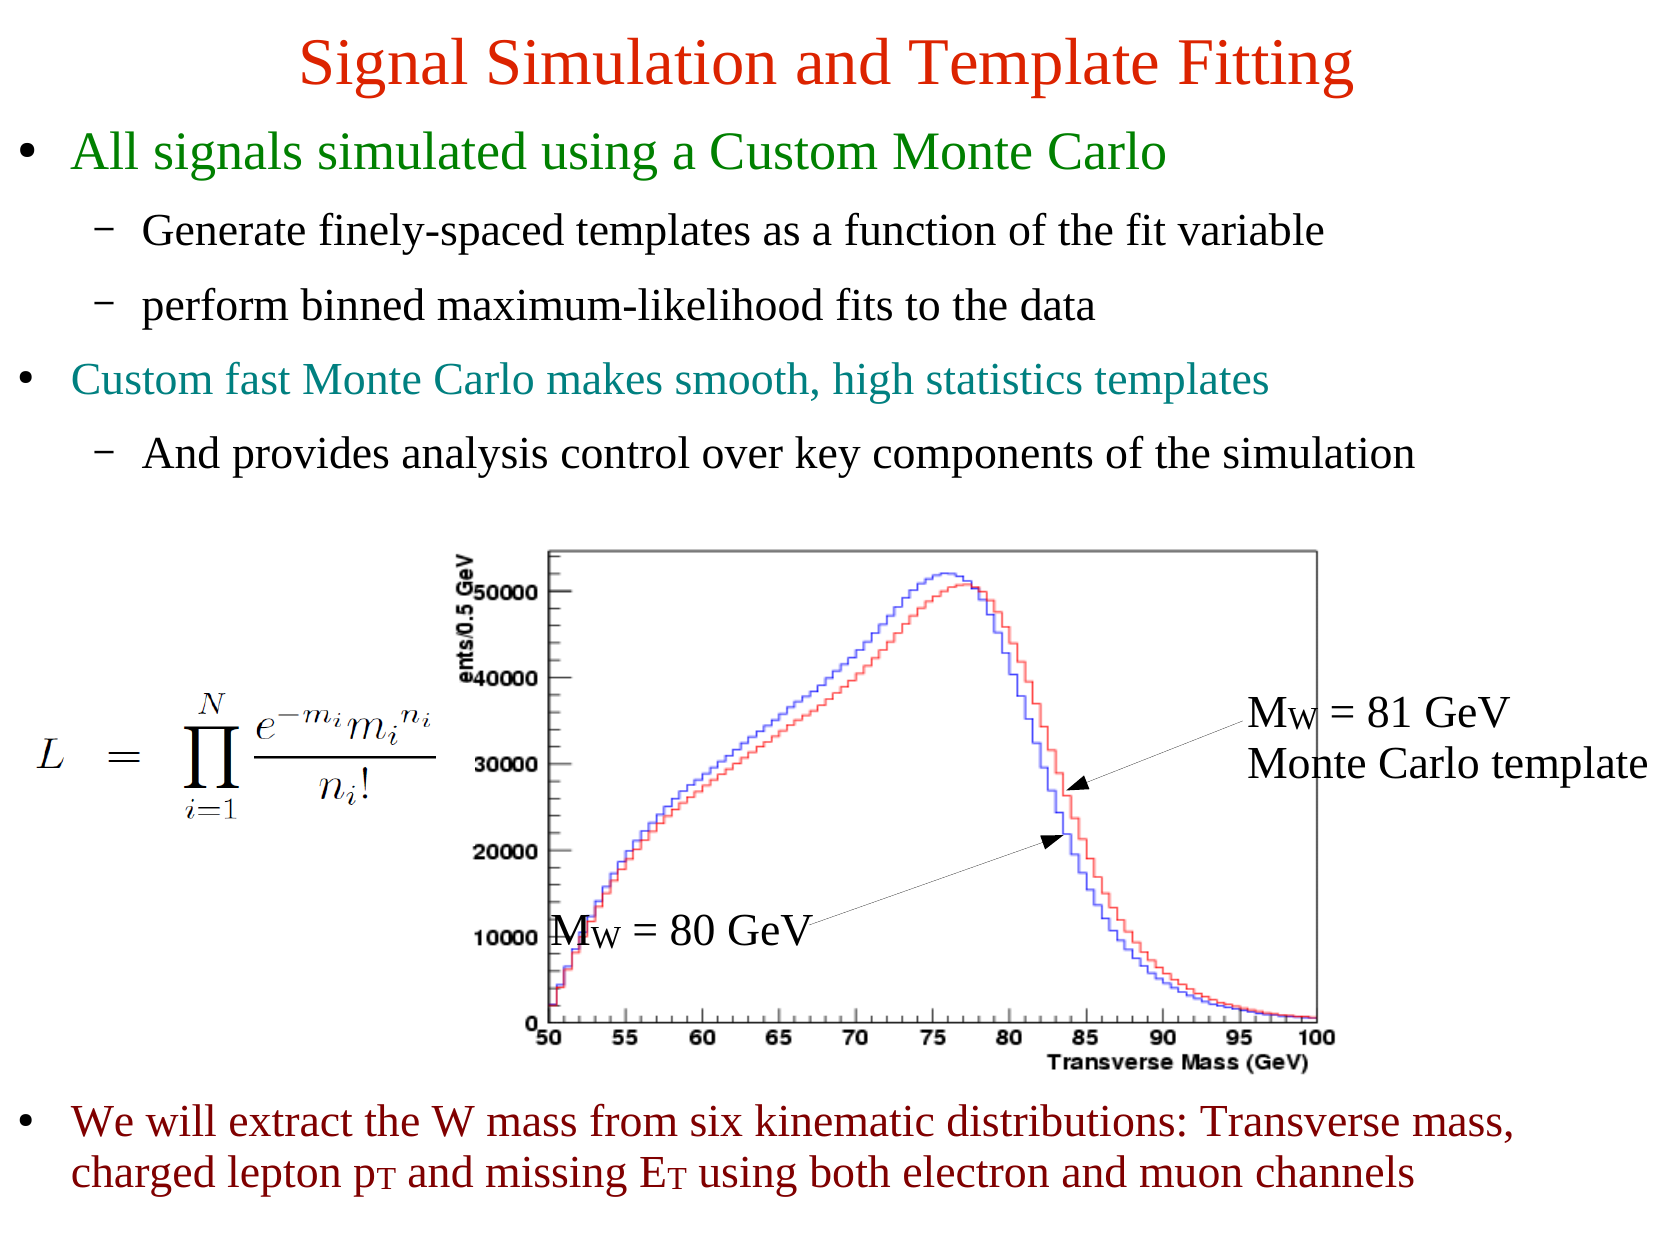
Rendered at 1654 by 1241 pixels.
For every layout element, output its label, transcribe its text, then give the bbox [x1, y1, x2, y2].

picture [6, 493, 1413, 1082]
list All signals simulated using a Custom Monte Carlo Generate finely-spaced templates as a function of the fit variable perform binned maximum-likelihood fits to the data Custom fast Monte Carlo makes smooth, high statistics templates And provides analysis control over key components of the simulation [0, 121, 1604, 1095]
list We will extract the W mass from six kinematic distributions: Transverse mass, charged lepton pT and missing ET using both electron and muon channels [0, 1095, 1604, 1241]
text_box MW = 80 GeV [550, 905, 814, 971]
title Signal Simulation and Template Fitting [121, 8, 1534, 115]
text_box MW = 81 GeV Monte Carlo template [1247, 686, 1651, 808]
